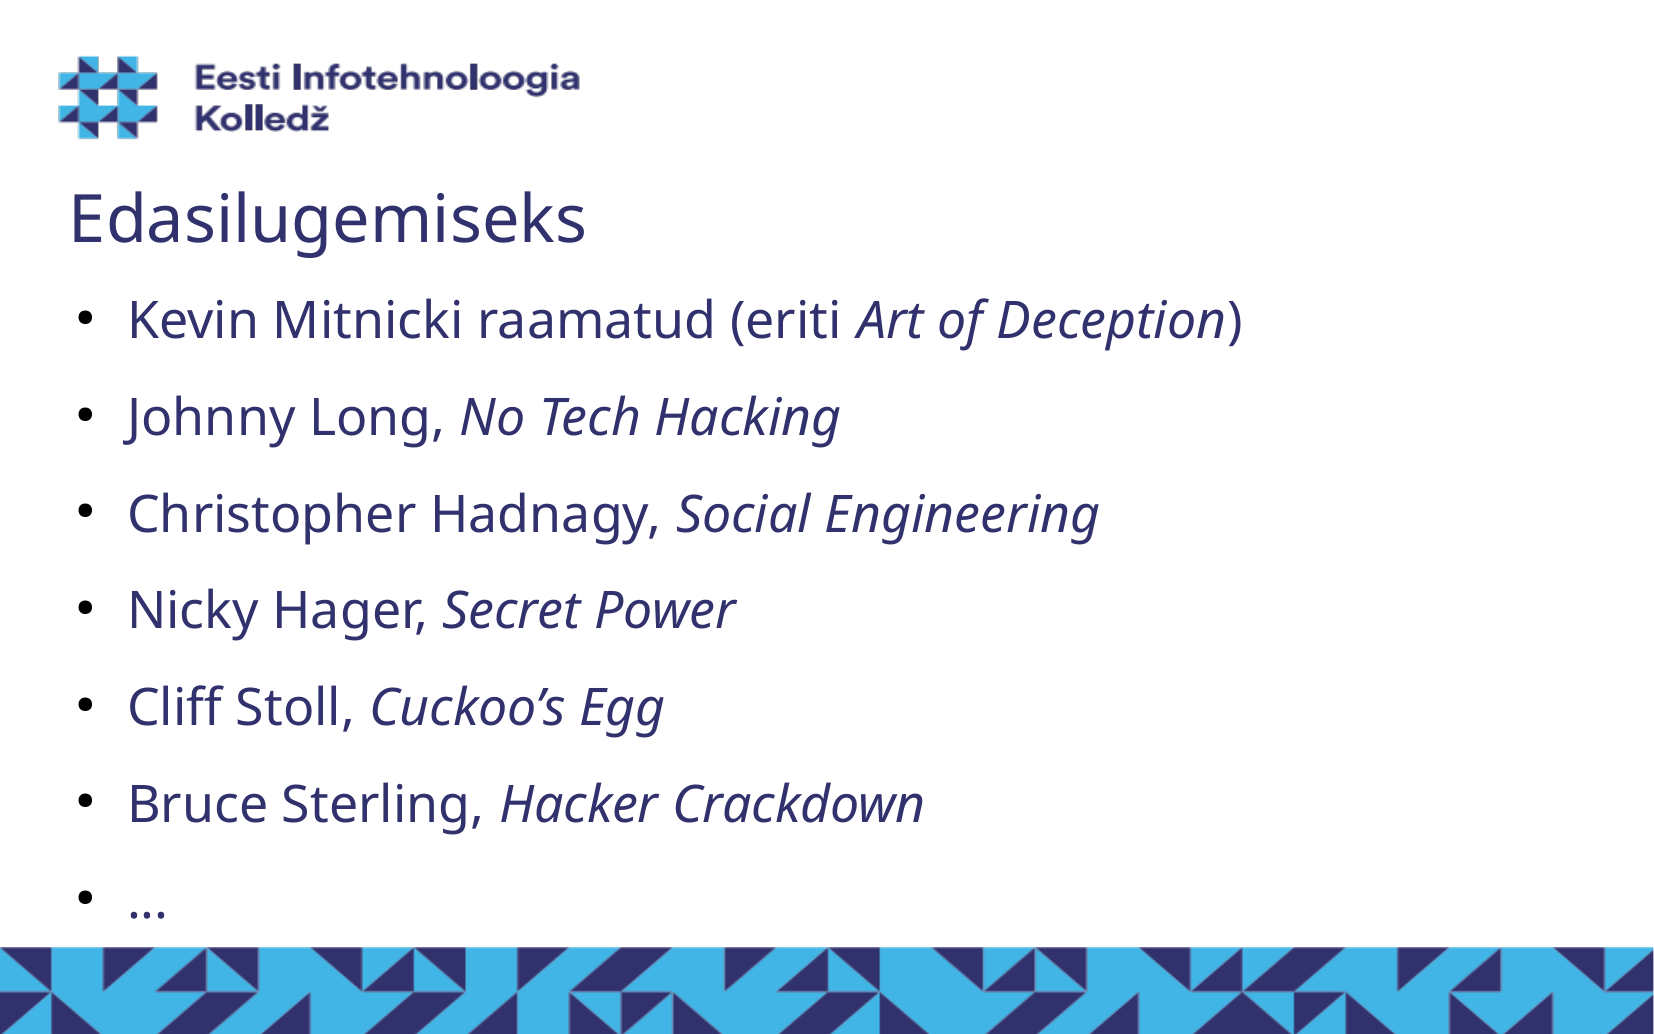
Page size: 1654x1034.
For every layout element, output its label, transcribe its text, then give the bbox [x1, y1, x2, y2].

list Kevin Mitnicki raamatud (eriti Art of Deception) Johnny Long, No Tech Hacking Christopher Hadnagy, Social Engineering Nicky Hager, Secret Power Cliff Stoll, Cuckoo’s Egg Bruce Sterling, Hacker Crackdown ... [59, 283, 1595, 936]
title Edasilugemiseks [68, 147, 1536, 283]
